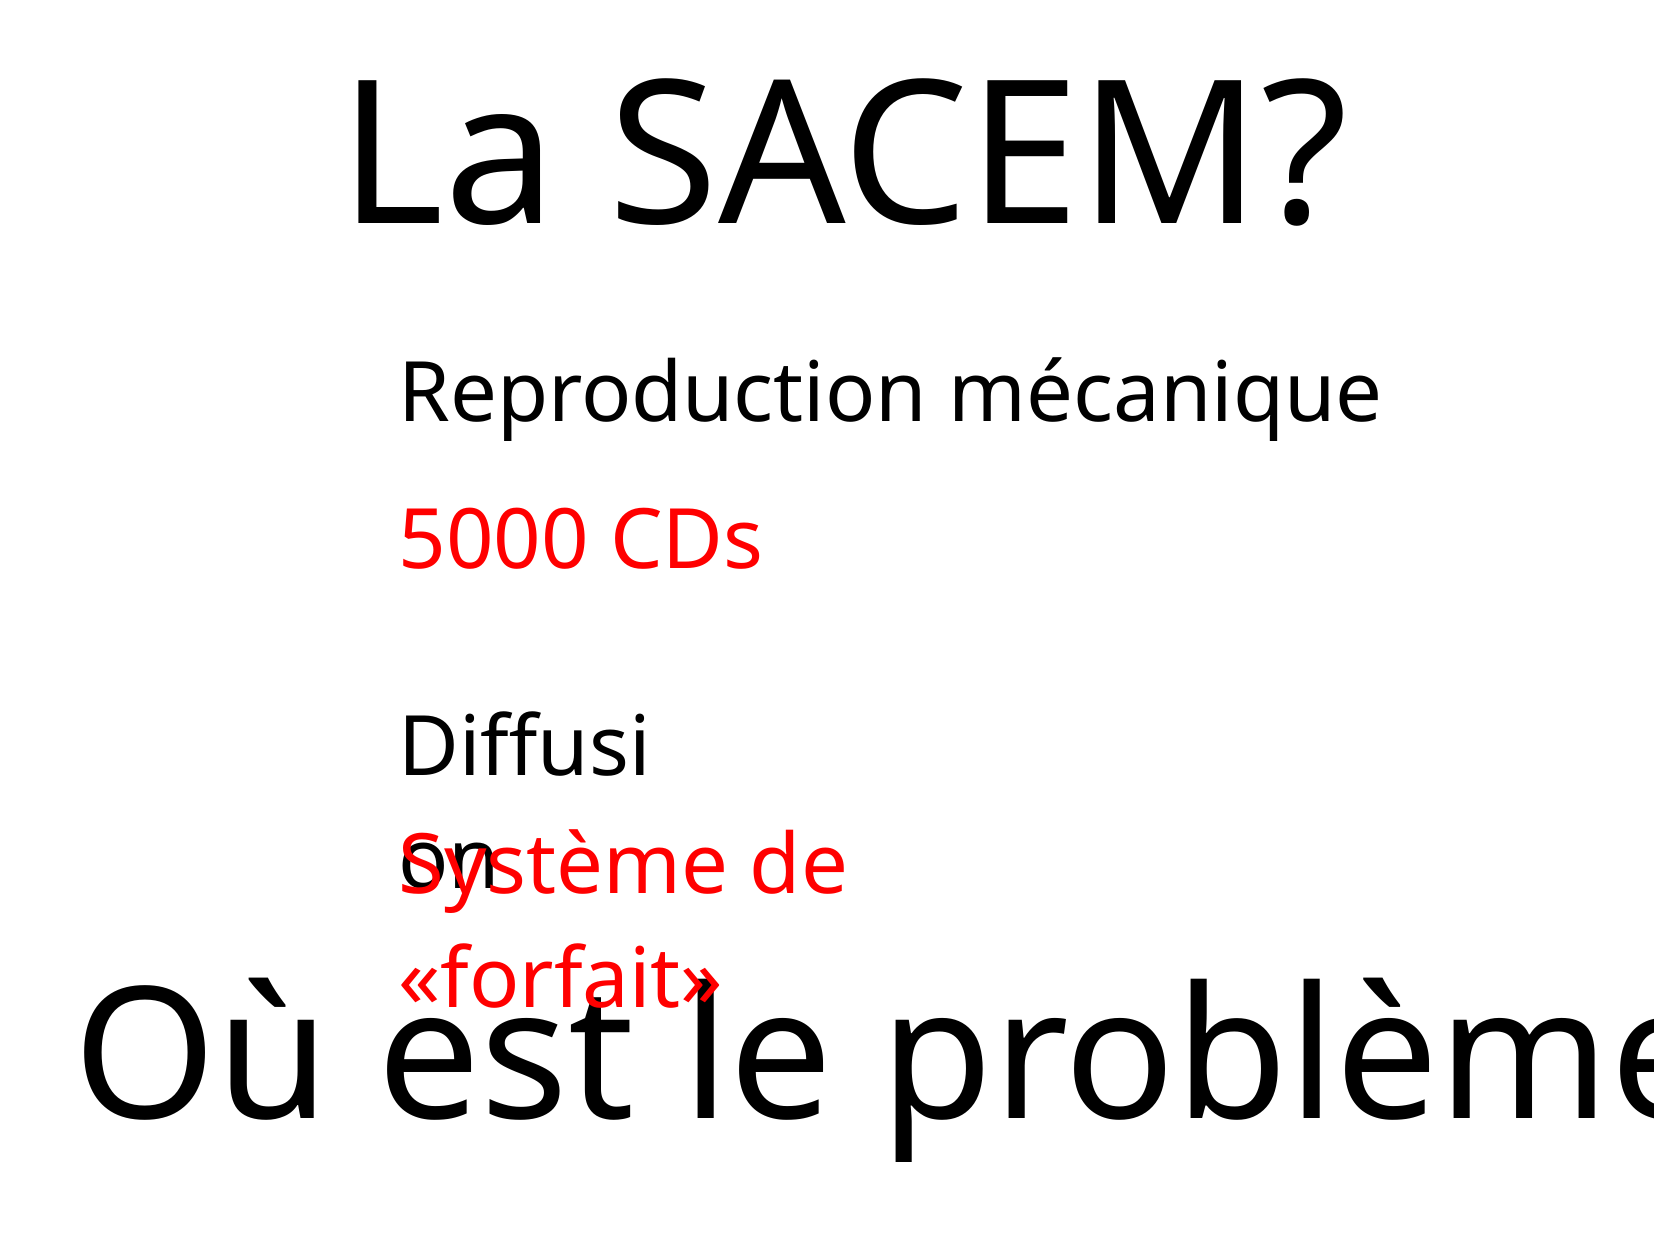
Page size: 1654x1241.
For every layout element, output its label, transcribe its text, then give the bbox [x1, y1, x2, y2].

text_box Système de «forfait» [383, 797, 1123, 916]
text_box Diffusion [383, 679, 715, 797]
text_box Reproduction mécanique [383, 324, 1269, 443]
text_box 5000 CDs [383, 472, 731, 591]
text_box La SACEM? [324, 2, 1283, 266]
text_box Où est le problème? [59, 915, 1592, 1158]
